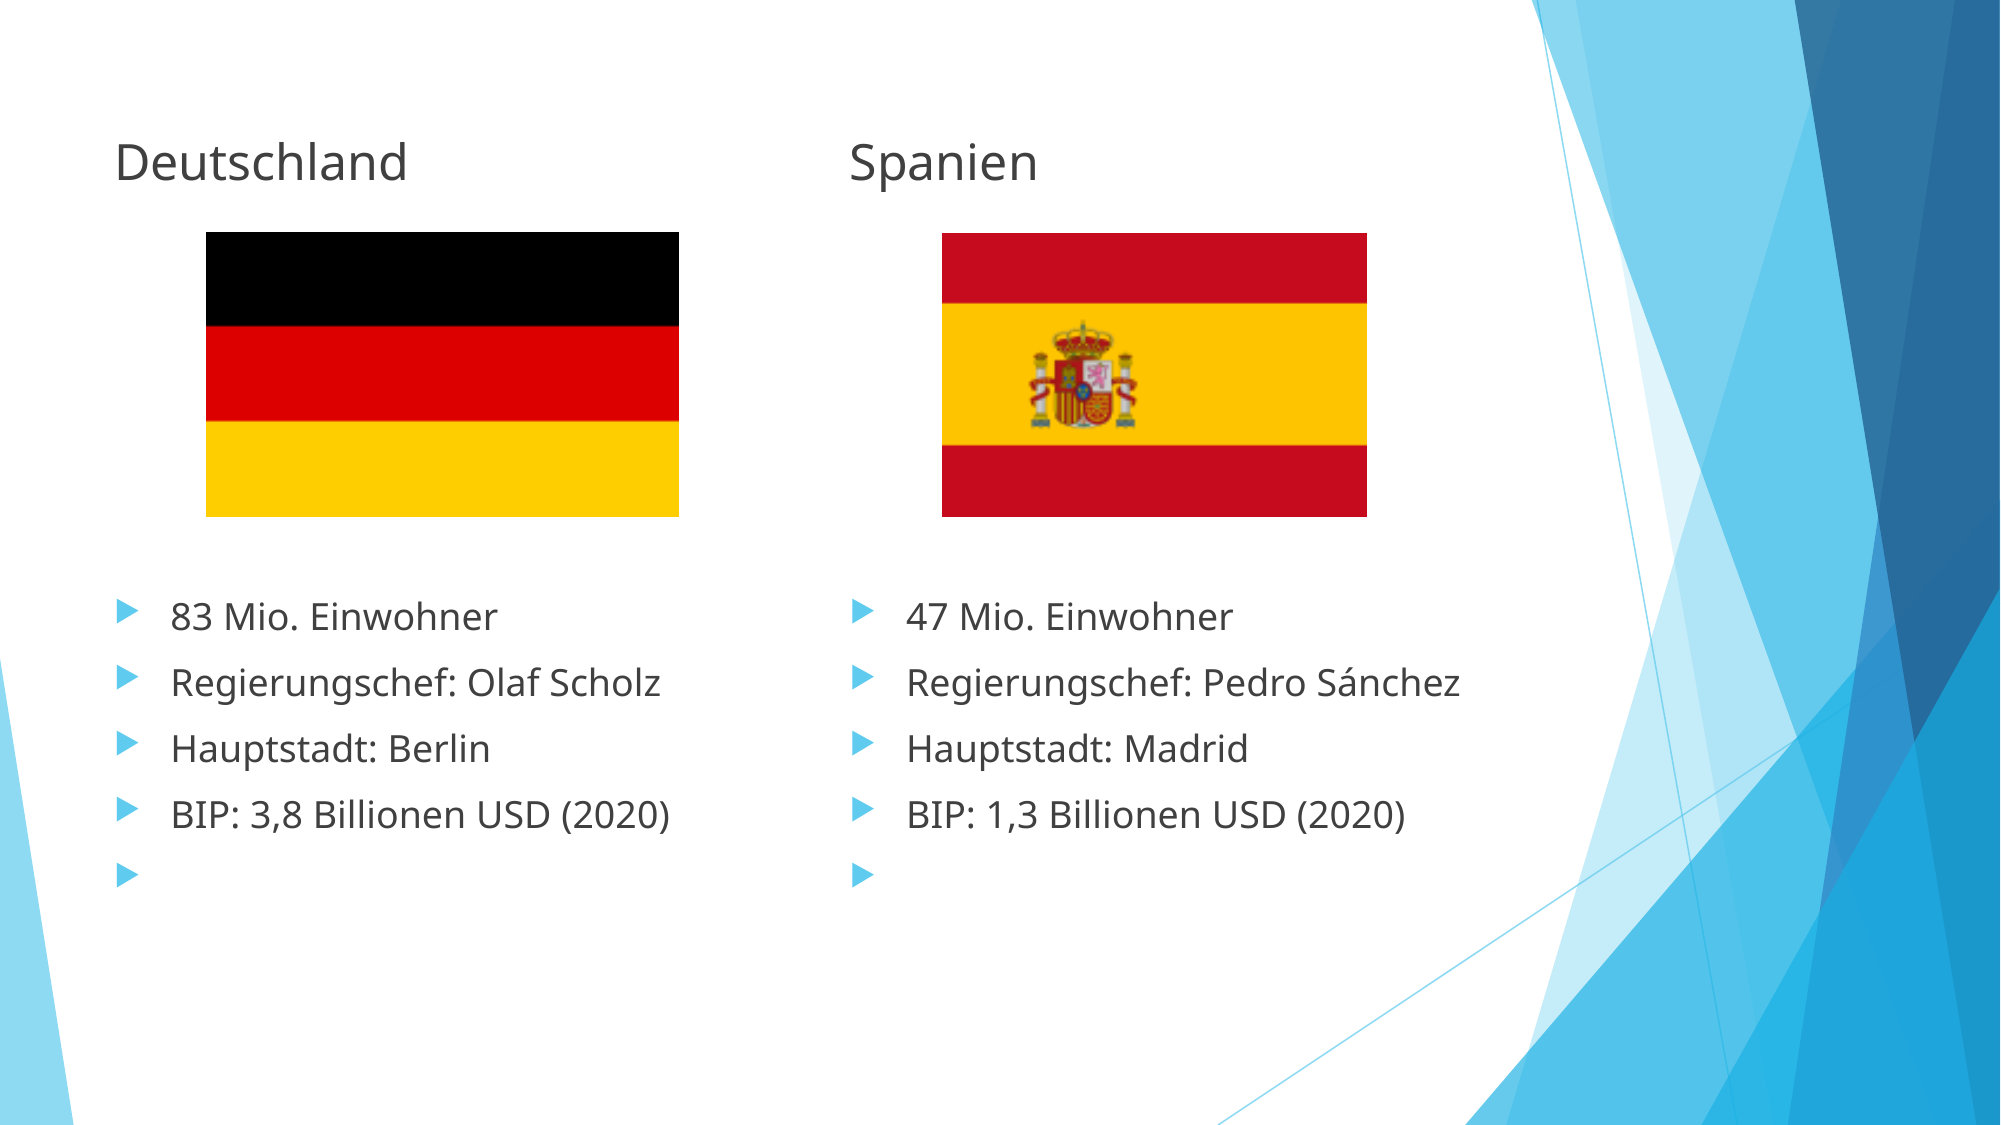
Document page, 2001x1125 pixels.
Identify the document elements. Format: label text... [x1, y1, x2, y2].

list Deutschland [99, 103, 786, 199]
list Spanien [834, 103, 1522, 199]
picture [206, 232, 679, 517]
list 83 Mio. Einwohner Regierungschef: Olaf Scholz Hauptstadt: Berlin BIP: 3,8 Billionen USD (2020) [99, 585, 786, 912]
list 47 Mio. Einwohner Regierungschef: Pedro Sánchez Hauptstadt: Madrid BIP: 1,3 Billionen USD (2020) [834, 585, 1522, 891]
picture [942, 233, 1367, 517]
